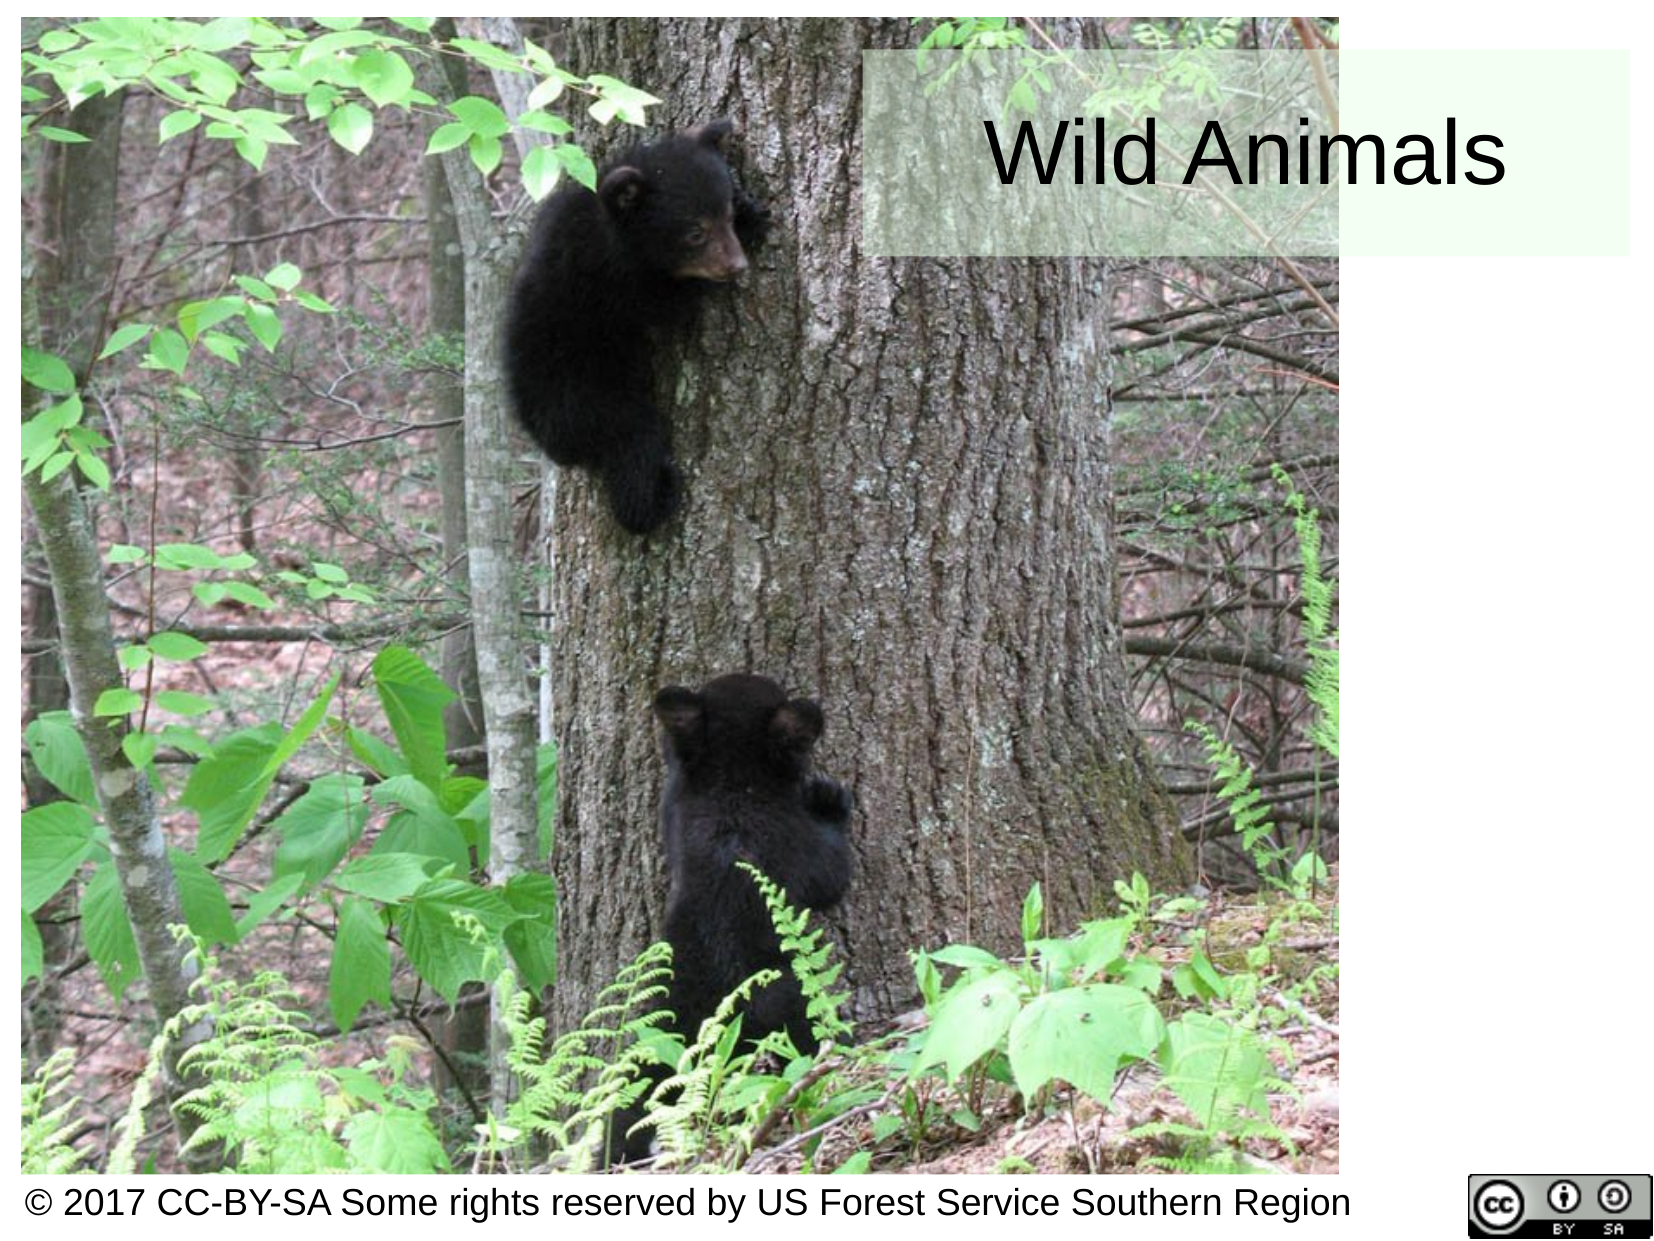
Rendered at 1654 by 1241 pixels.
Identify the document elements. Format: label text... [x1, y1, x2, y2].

picture [1468, 1174, 1653, 1239]
title Wild Animals [862, 49, 1630, 257]
picture [21, 17, 1339, 1174]
text_box © 2017 CC-BY-SA Some rights reserved by US Forest Service Southern Region [10, 1174, 1380, 1232]
